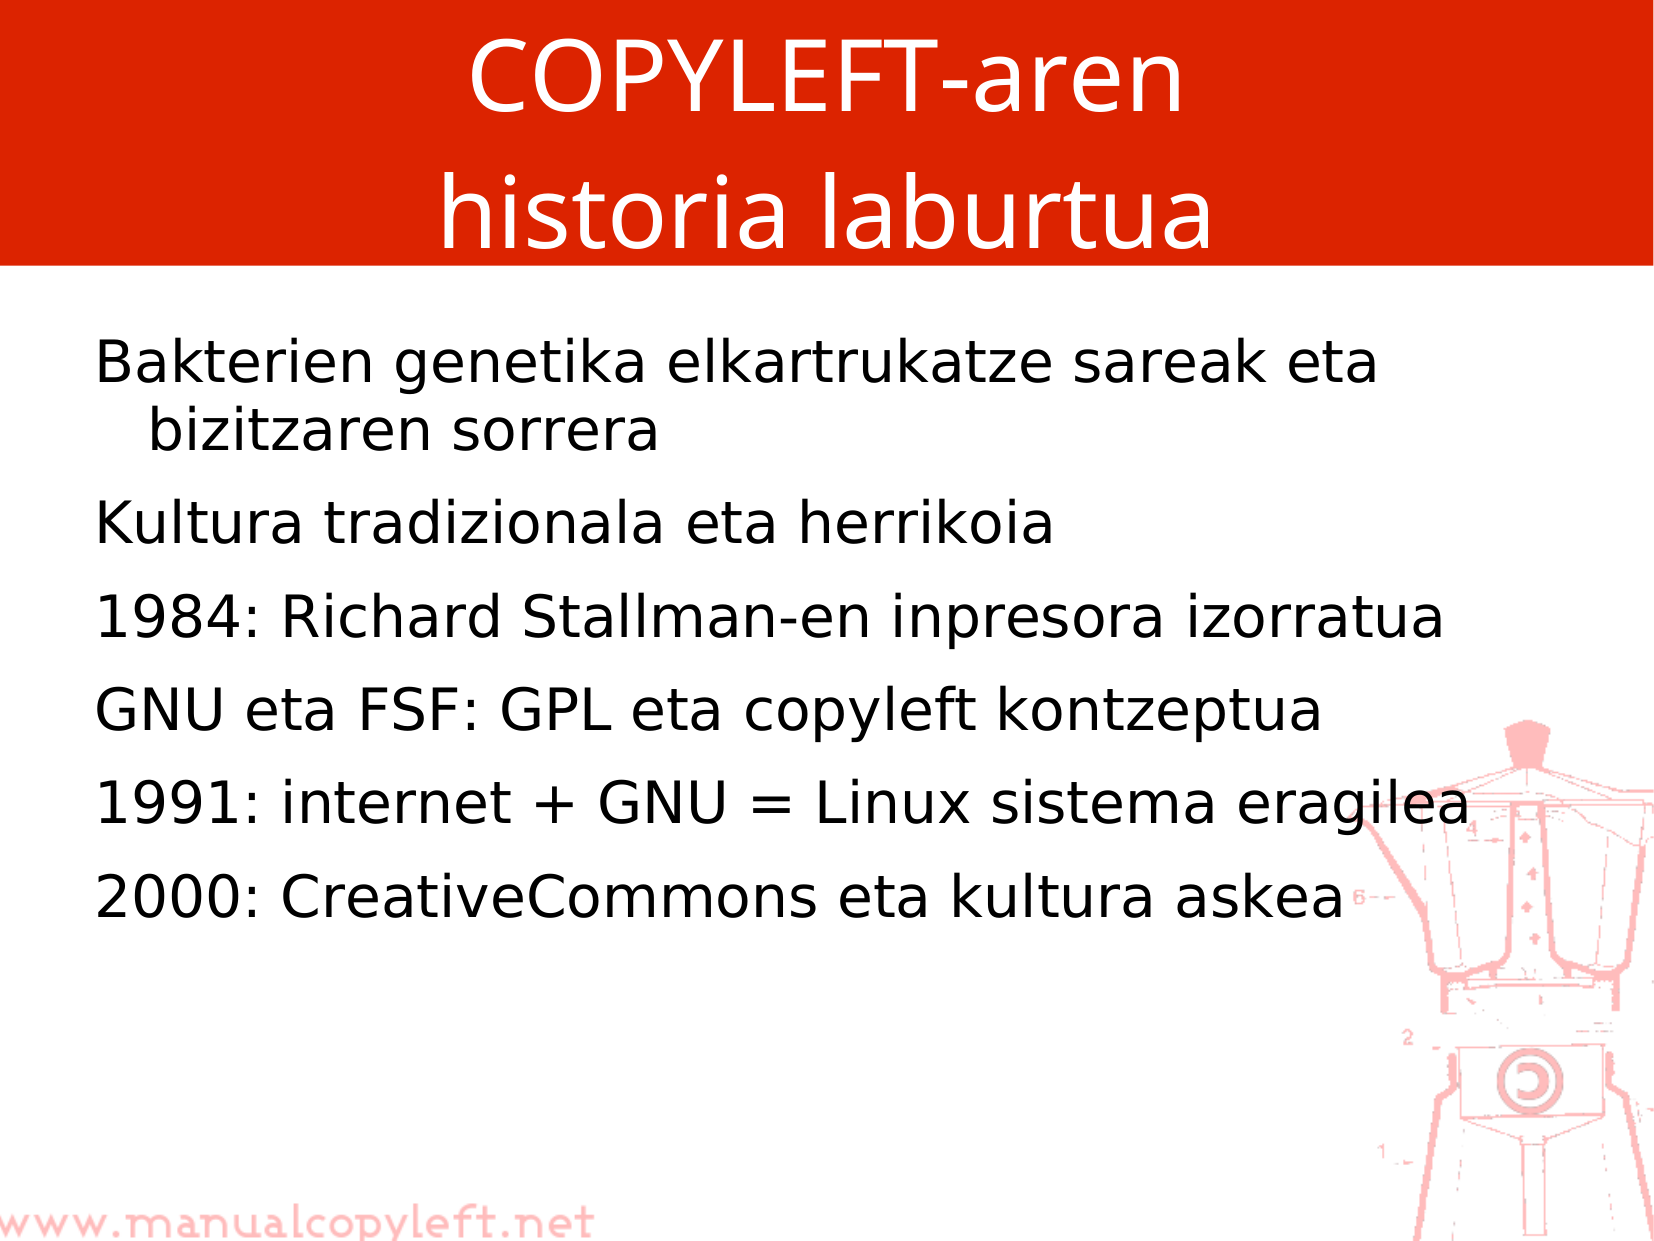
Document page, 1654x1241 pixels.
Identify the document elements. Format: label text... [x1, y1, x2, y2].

title COPYLEFT-aren historia laburtua [82, 24, 1571, 258]
text_box [0, 0, 1654, 266]
picture [0, 266, 1654, 1241]
list Bakterien genetika elkartrukatze sareak eta bizitzaren sorrera Kultura tradizionala eta herrikoia 1984: Richard Stallman-en inpresora izorratua GNU eta FSF: GPL eta copyleft kontzeptua 1991: internet + GNU = Linux sistema eragilea 2000: CreativeCommons eta kultura askea [76, 328, 1565, 1147]
